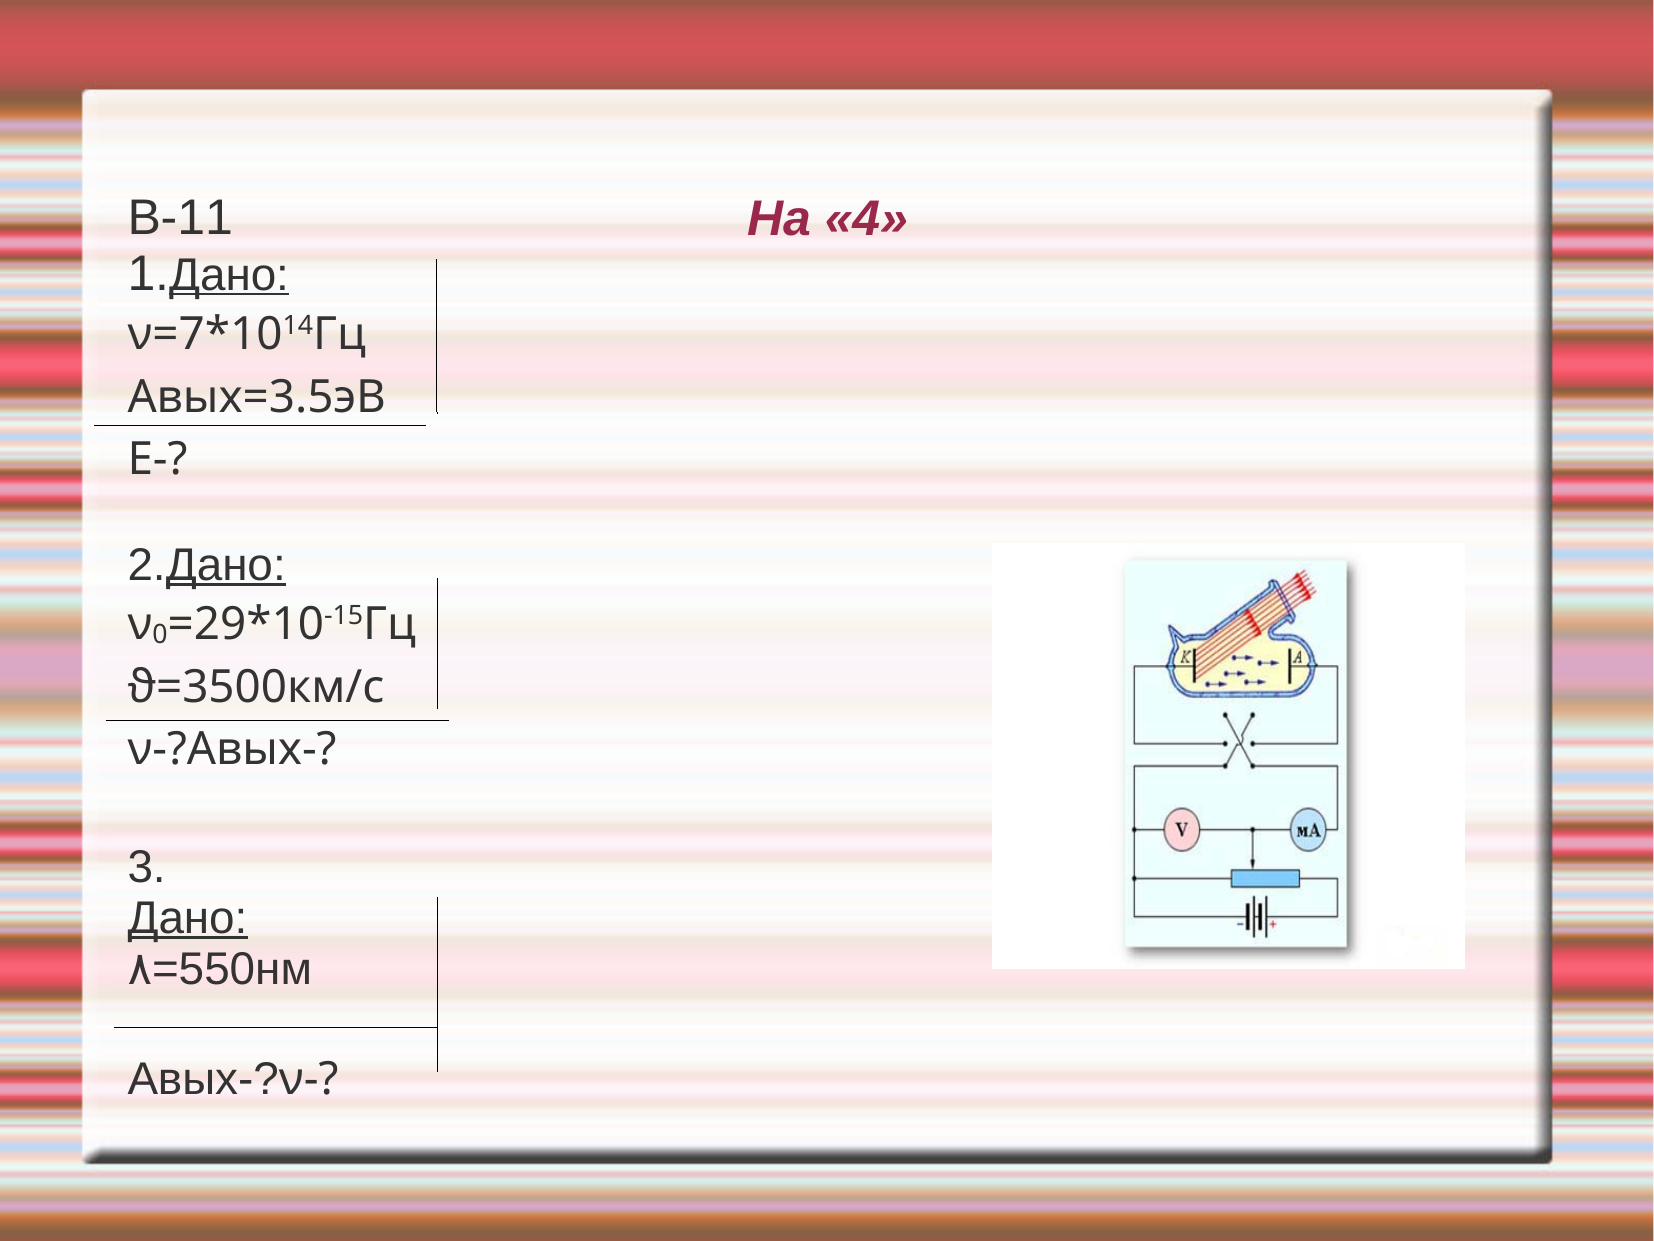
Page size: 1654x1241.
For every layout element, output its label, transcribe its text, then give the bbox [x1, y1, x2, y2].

title На «4» [121, 114, 1534, 322]
picture [0, 0, 1654, 1241]
list В-11 1.Дано: ν=7*1014Гц Авых=3.5эВ Е-? 2.Дано: ν0=29*10-15Гц ϑ=3500км/c ν-?Авых-? 3. Дано: ٨=550нм Авых-?ν-? [127, 188, 802, 1241]
list [842, 350, 1517, 1070]
